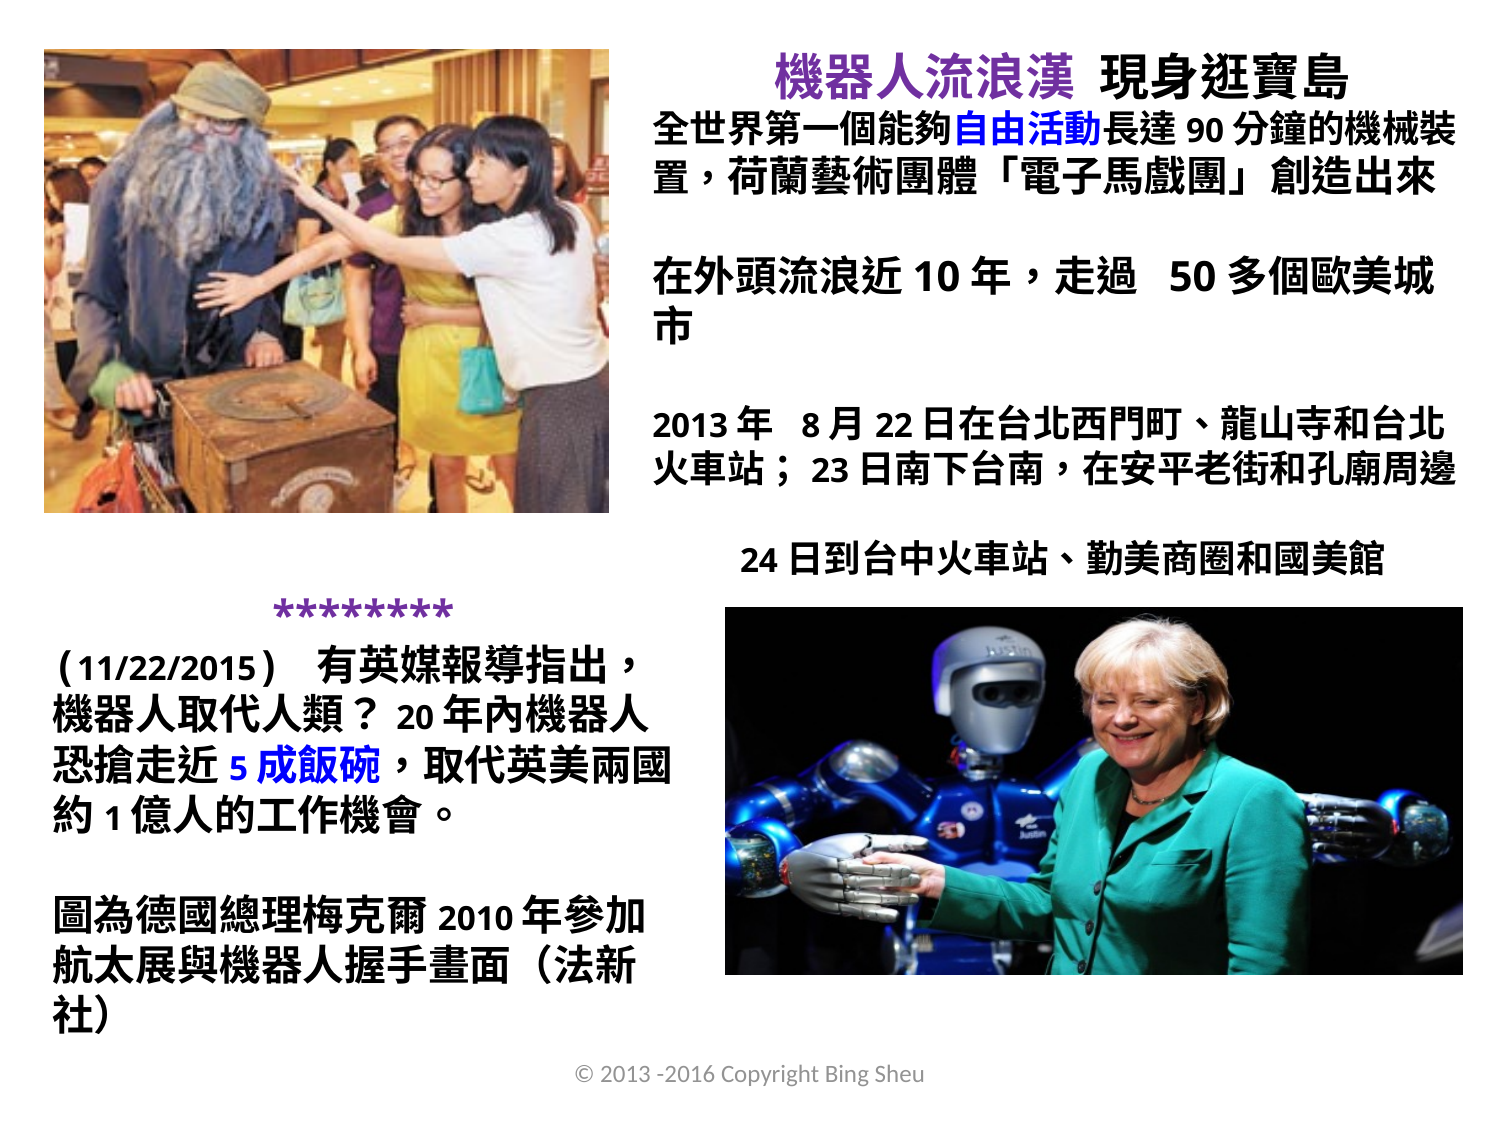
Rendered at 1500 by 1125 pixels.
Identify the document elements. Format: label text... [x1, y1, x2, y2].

picture [44, 49, 609, 513]
picture [725, 607, 1463, 975]
text_box ******** (11/22/2015) 有英媒報導指出，機器人取代人類？20年內機器人恐搶走近5成飯碗，取代英美兩國約1億人的工作機會。 圖為德國總理梅克爾2010年參加航太展與機器人握手畫面（法新社） [37, 580, 700, 1046]
text_box 機器人流浪漢 現身逛寶島 全世界第一個能夠自由活動長達90分鐘的機械裝置，荷蘭藝術團體「電子馬戲團」創造出來 在外頭流浪近10年，走過 50多個歐美城市 2013年 8月22日在台北西門町、龍山寺和台北火車站；23日南下台南，在安平老街和孔廟周邊 24日到台中火車站、勤美商圈和國美館 [637, 37, 1488, 588]
footer © 2013 -2016 Copyright Bing Sheu [512, 1042, 988, 1103]
